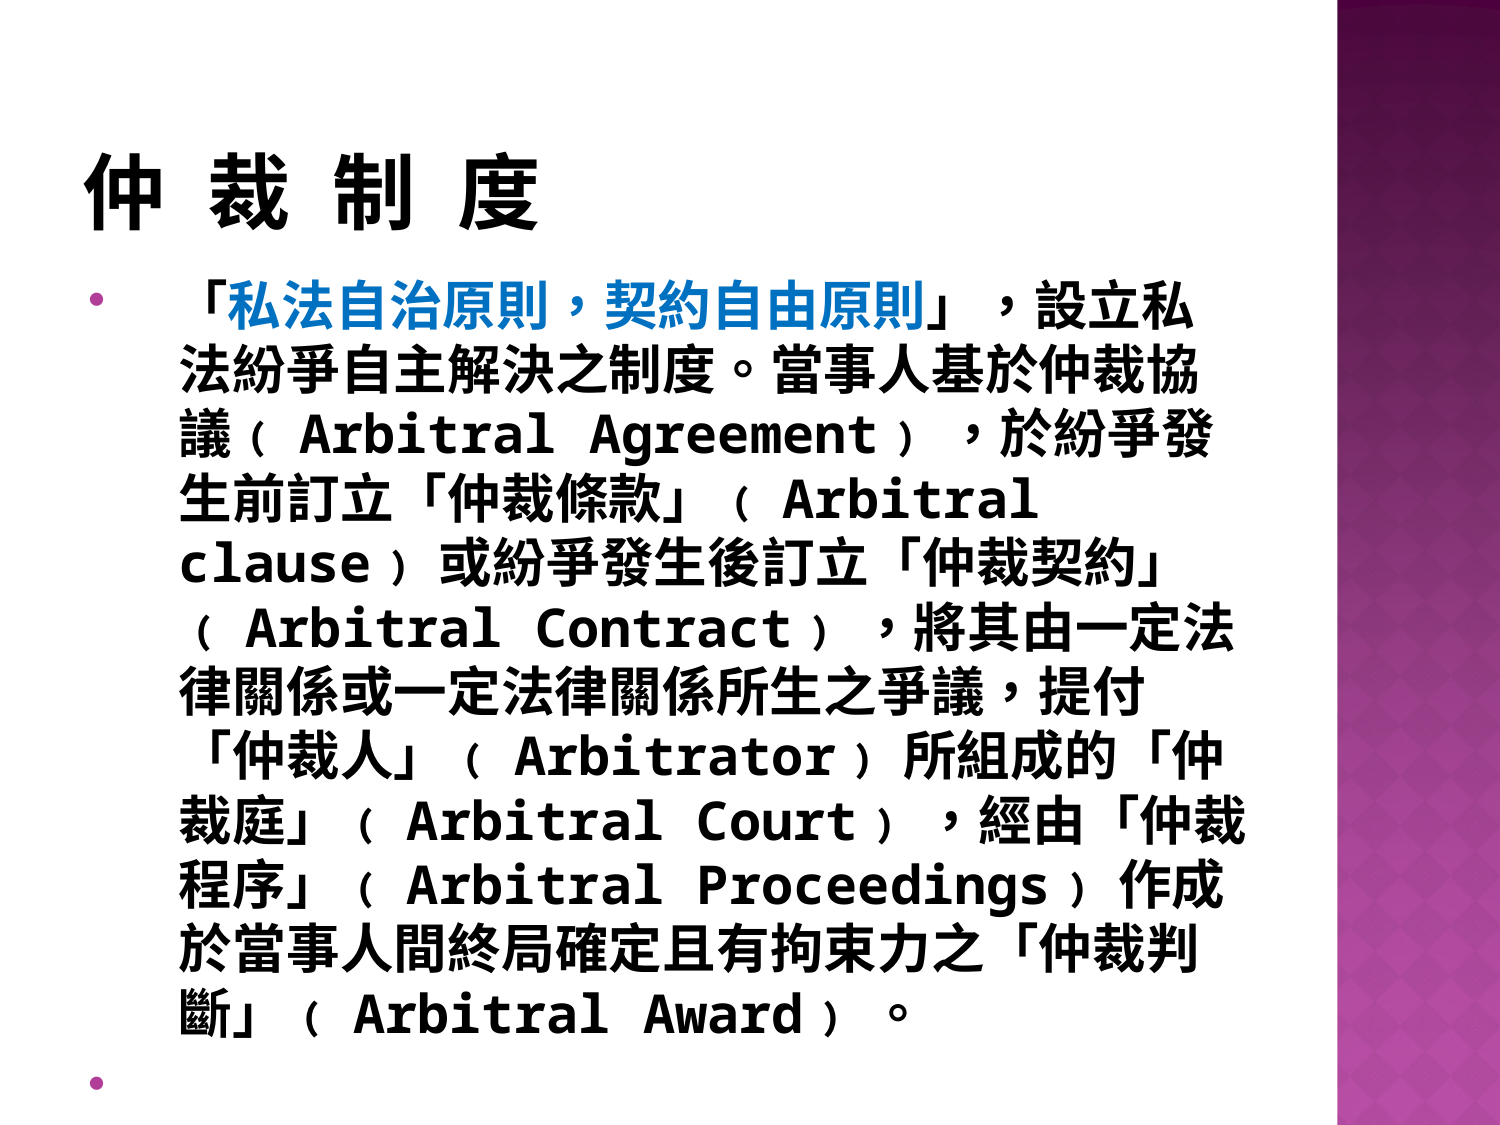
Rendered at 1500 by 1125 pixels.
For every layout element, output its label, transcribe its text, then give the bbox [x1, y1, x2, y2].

list 「私法自治原則，契約自由原則」，設立私法紛爭自主解決之制度。當事人基於仲裁協議﹙Arbitral Agreement﹚，於紛爭發生前訂立「仲裁條款」﹙Arbitral clause﹚或紛爭發生後訂立「仲裁契約」﹙Arbitral Contract﹚，將其由一定法律關係或一定法律關係所生之爭議，提付「仲裁人」﹙Arbitrator﹚所組成的「仲裁庭」﹙Arbitral Court﹚，經由「仲裁程序」﹙Arbitral Proceedings﹚作成於當事人間終局確定且有拘束力之「仲裁判斷」﹙Arbitral Award﹚。 [75, 264, 1263, 1060]
title 仲 裁 制 度 [75, 52, 1263, 240]
